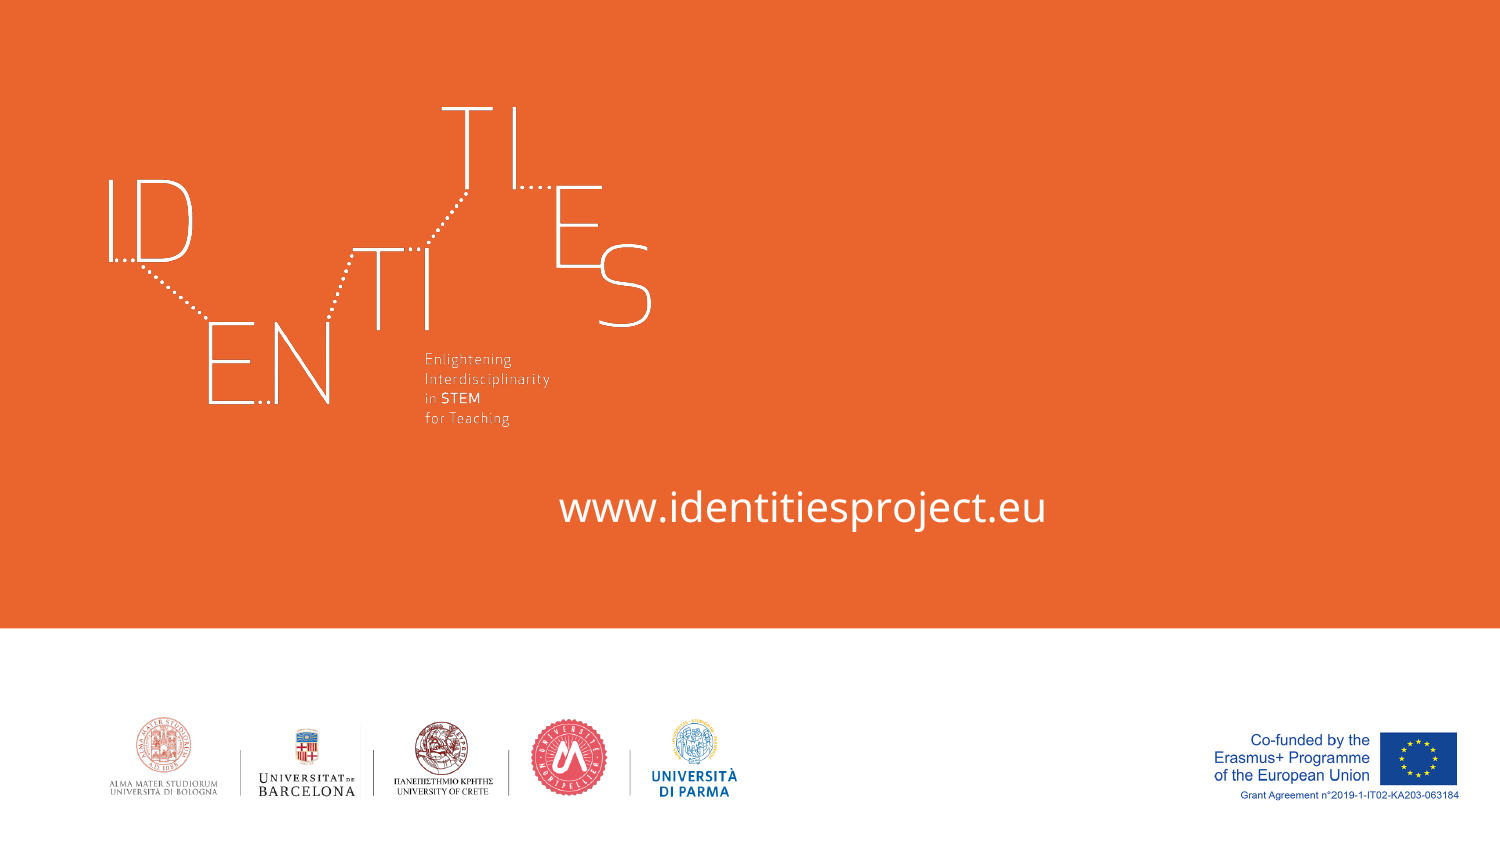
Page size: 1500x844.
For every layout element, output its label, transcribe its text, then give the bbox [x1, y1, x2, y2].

picture [1209, 729, 1460, 804]
text_box [0, 0, 1500, 629]
picture [109, 107, 651, 427]
text_box www.identitiesproject.eu [541, 473, 1065, 539]
picture [109, 717, 737, 803]
